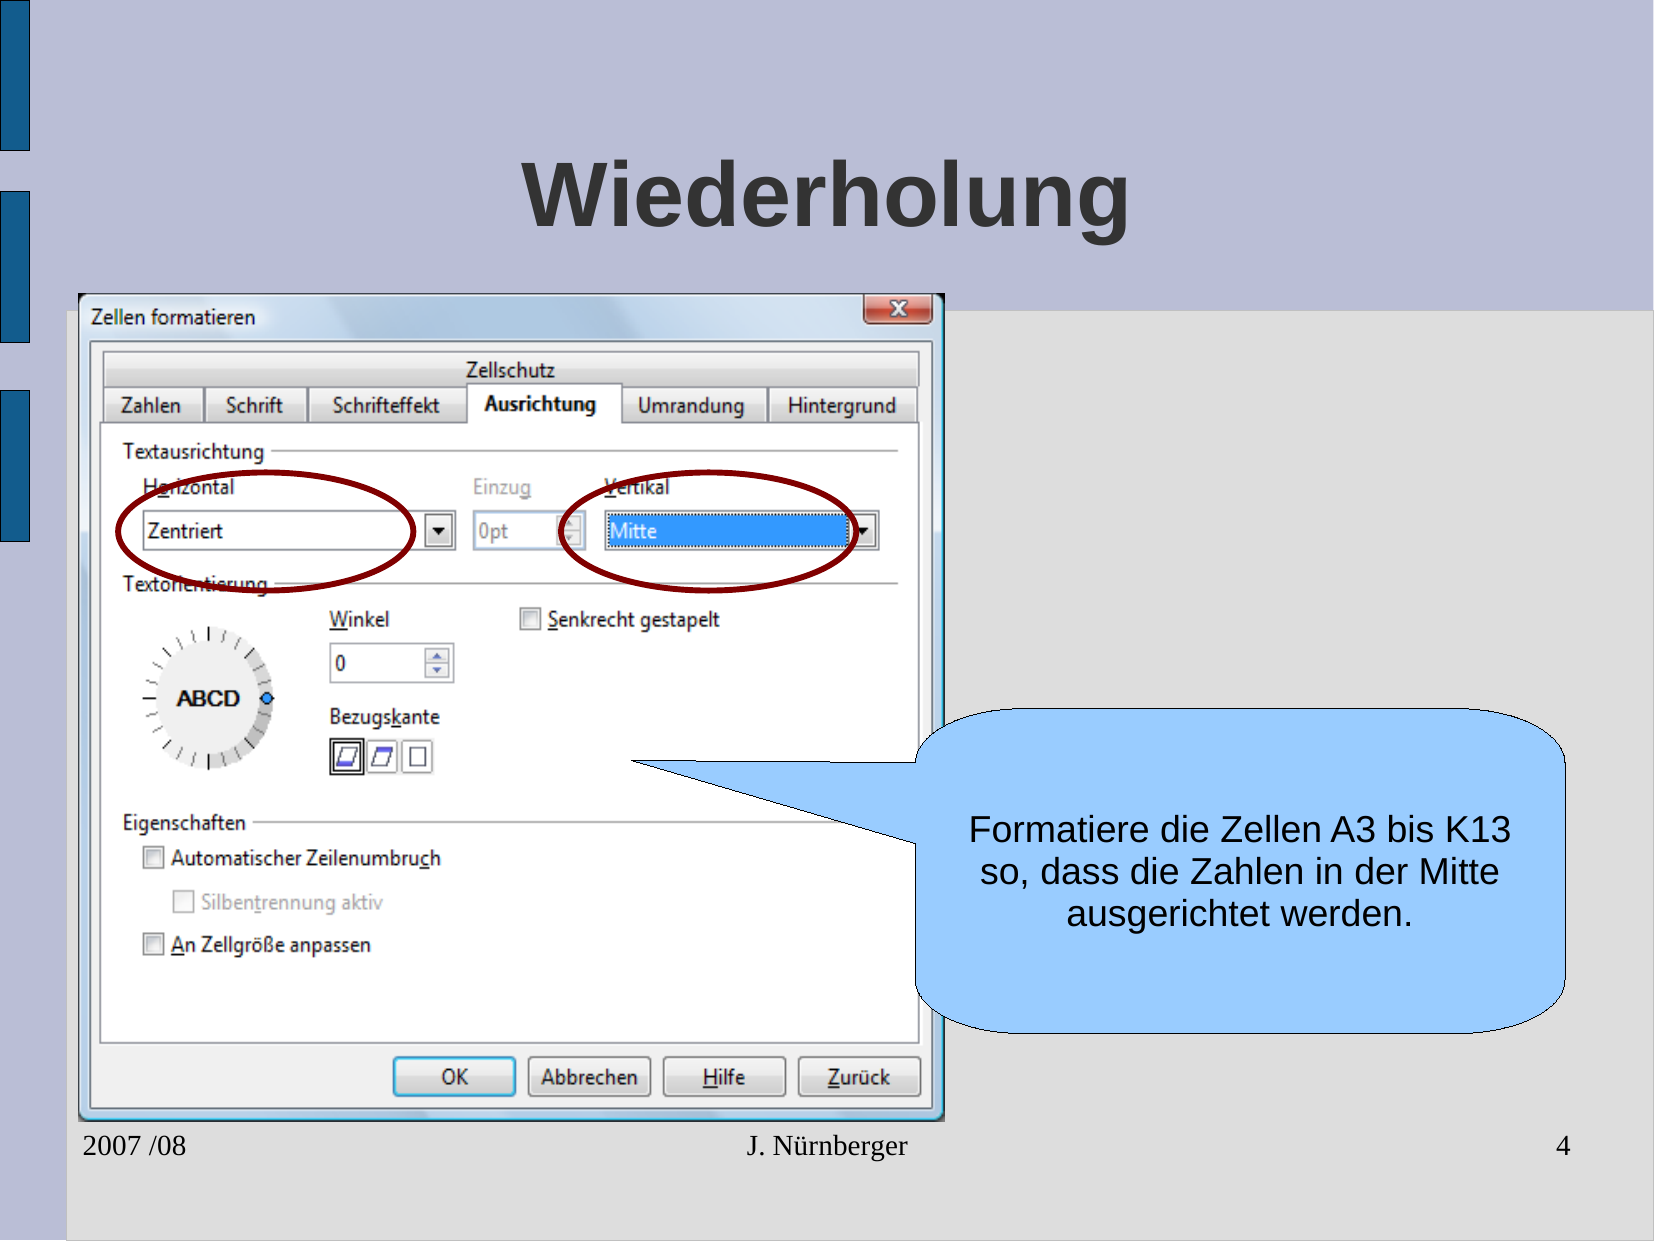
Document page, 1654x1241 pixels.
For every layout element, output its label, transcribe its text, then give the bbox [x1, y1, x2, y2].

picture [78, 293, 945, 1123]
title Wiederholung [121, 91, 1534, 299]
text_box Formatiere die Zellen A3 bis K13 so, dass die Zahlen in der Mitte ausgerichtet werden. [631, 708, 1566, 1034]
